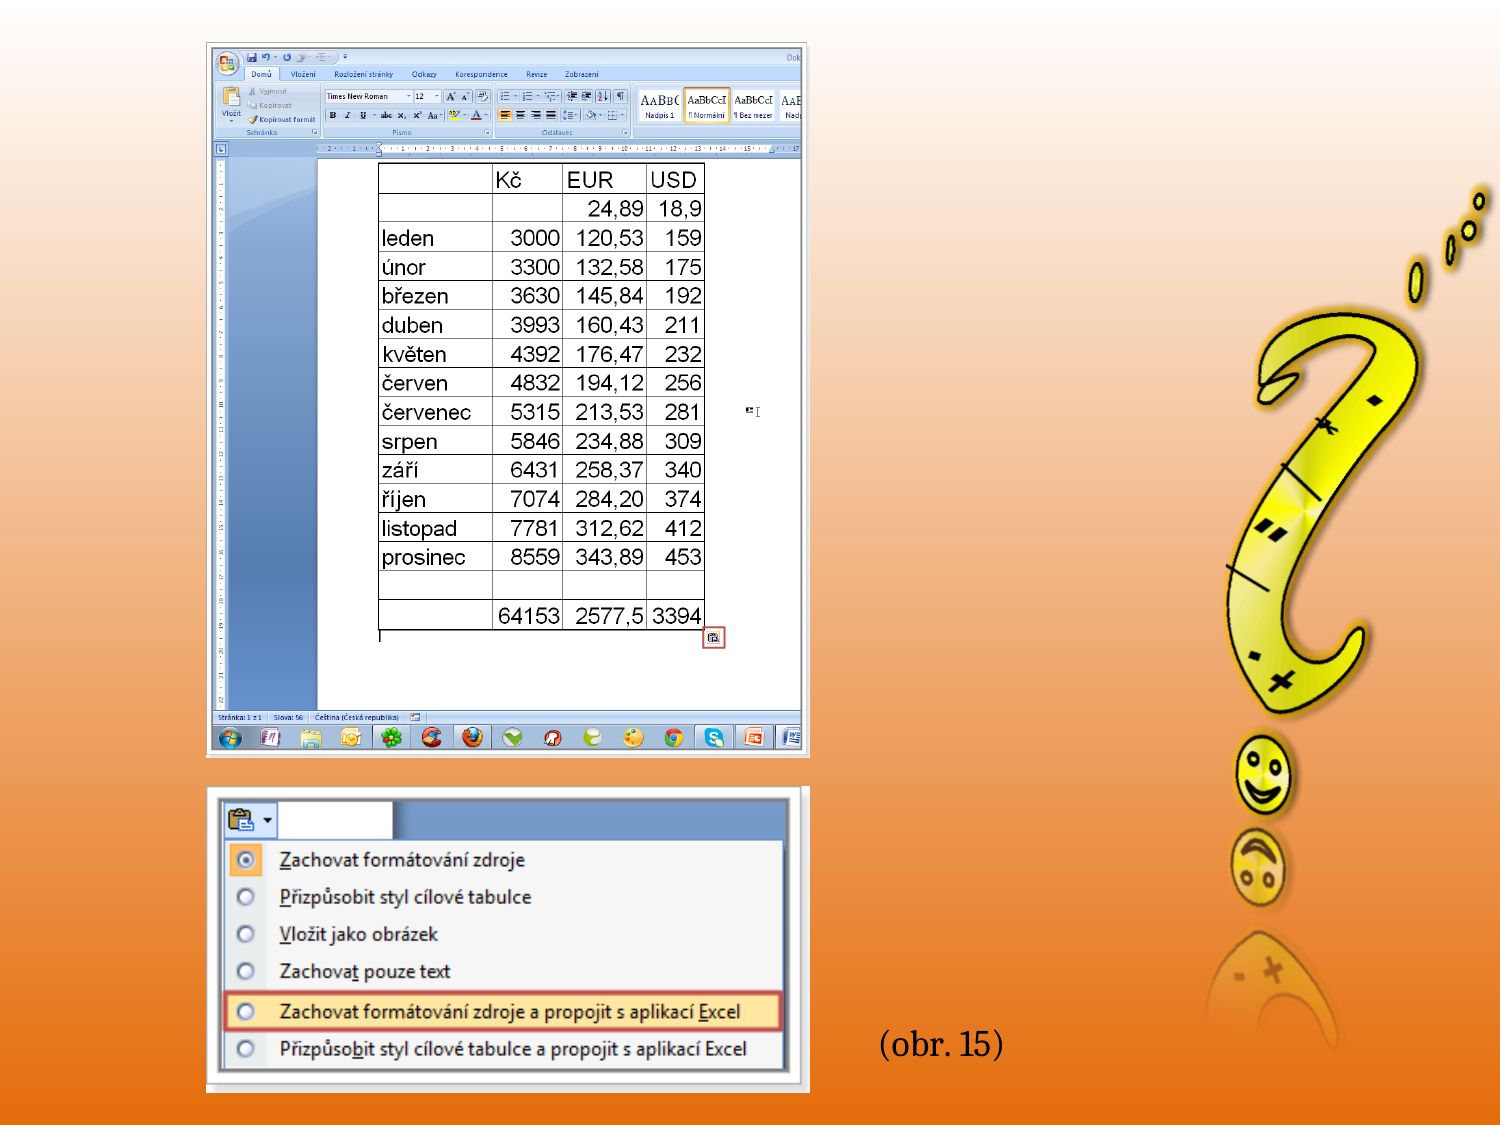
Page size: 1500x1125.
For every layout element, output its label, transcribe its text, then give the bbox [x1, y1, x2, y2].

picture [206, 786, 810, 1093]
picture [1171, 160, 1500, 1125]
picture [206, 42, 810, 758]
text_box (obr. 15) [862, 1011, 1021, 1072]
